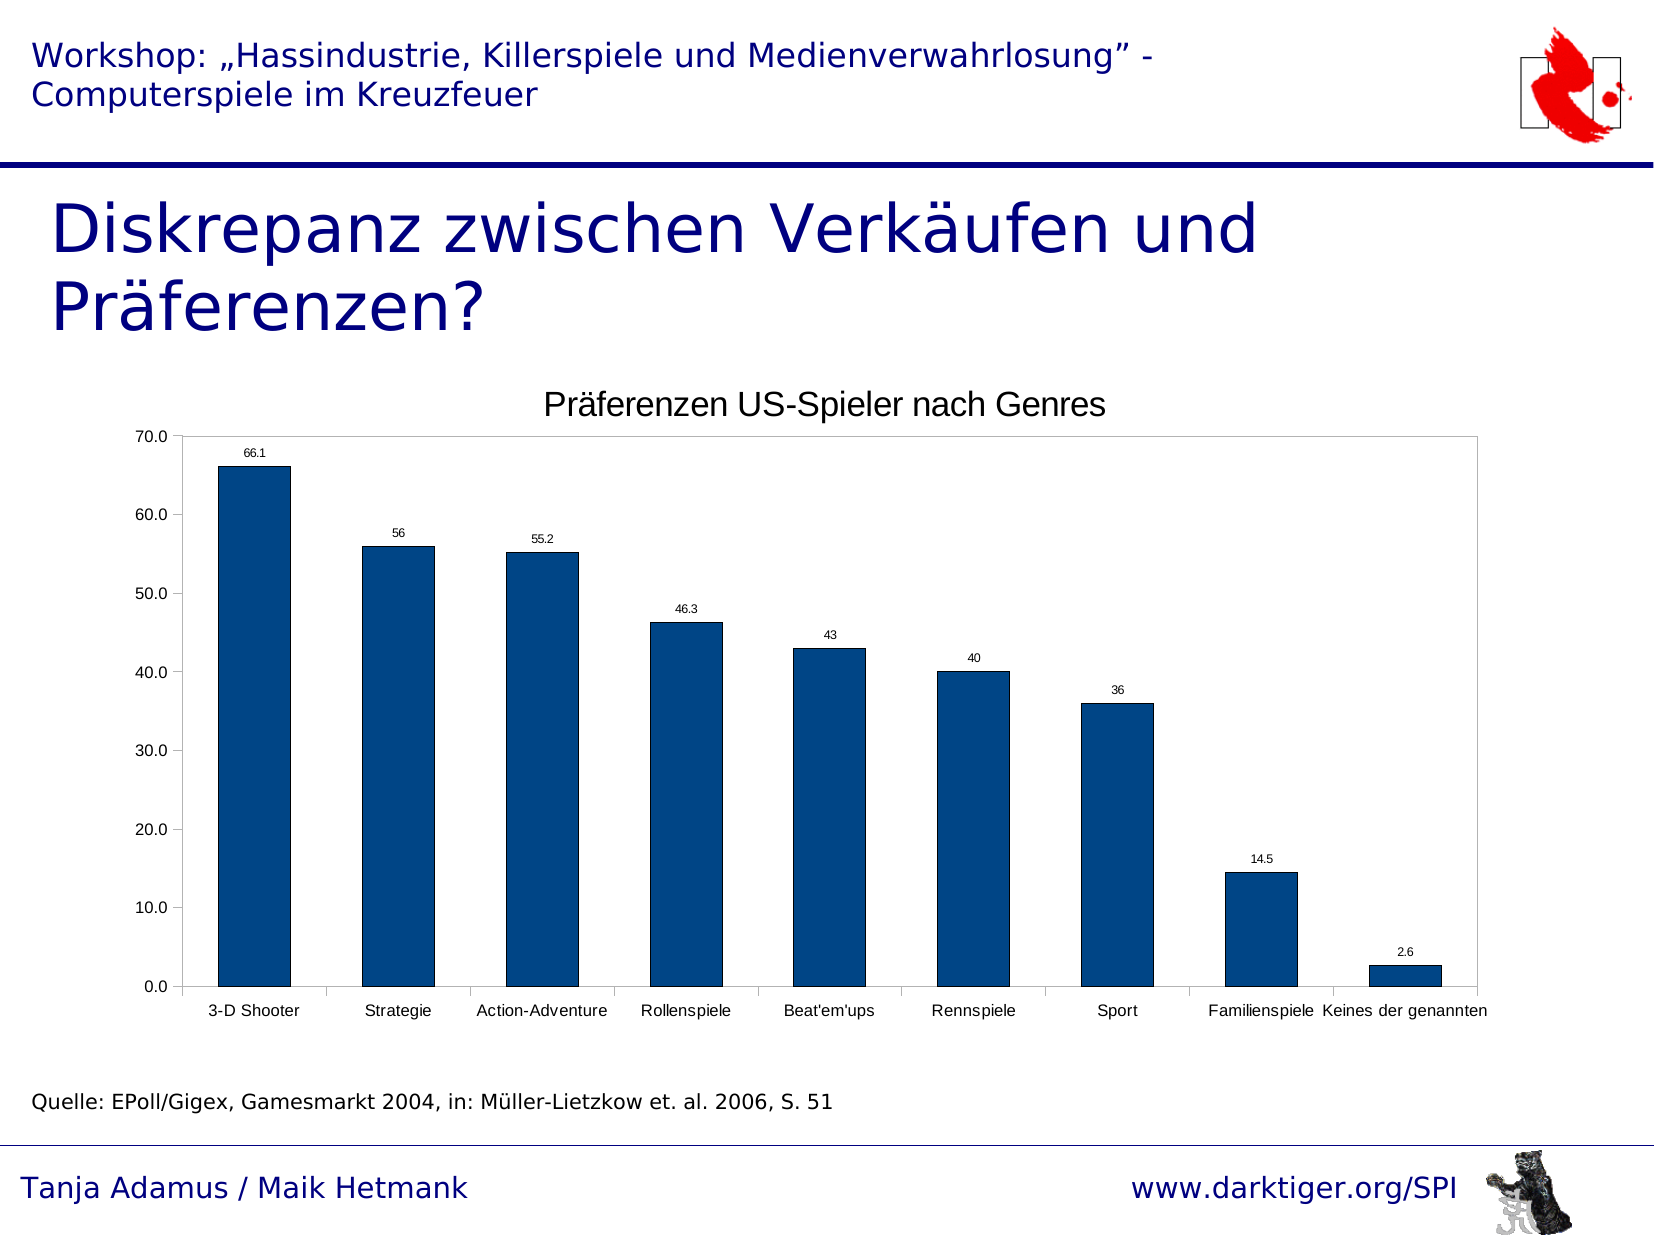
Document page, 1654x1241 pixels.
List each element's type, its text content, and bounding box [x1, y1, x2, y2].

picture [1503, 16, 1632, 148]
text_box Quelle: EPoll/Gigex, Gamesmarkt 2004, in: Müller-Lietzkow et. al. 2006, S. 51 [16, 1082, 849, 1123]
chart [106, 361, 1517, 1034]
text_box Diskrepanz zwischen Verkäufen und Präferenzen? [35, 183, 1512, 354]
text_box Workshop: „Hassindustrie, Killerspiele und Medienverwahrlosung” - Computerspiele im Kreuzfeuer [16, 29, 1418, 178]
picture [1486, 1150, 1572, 1235]
